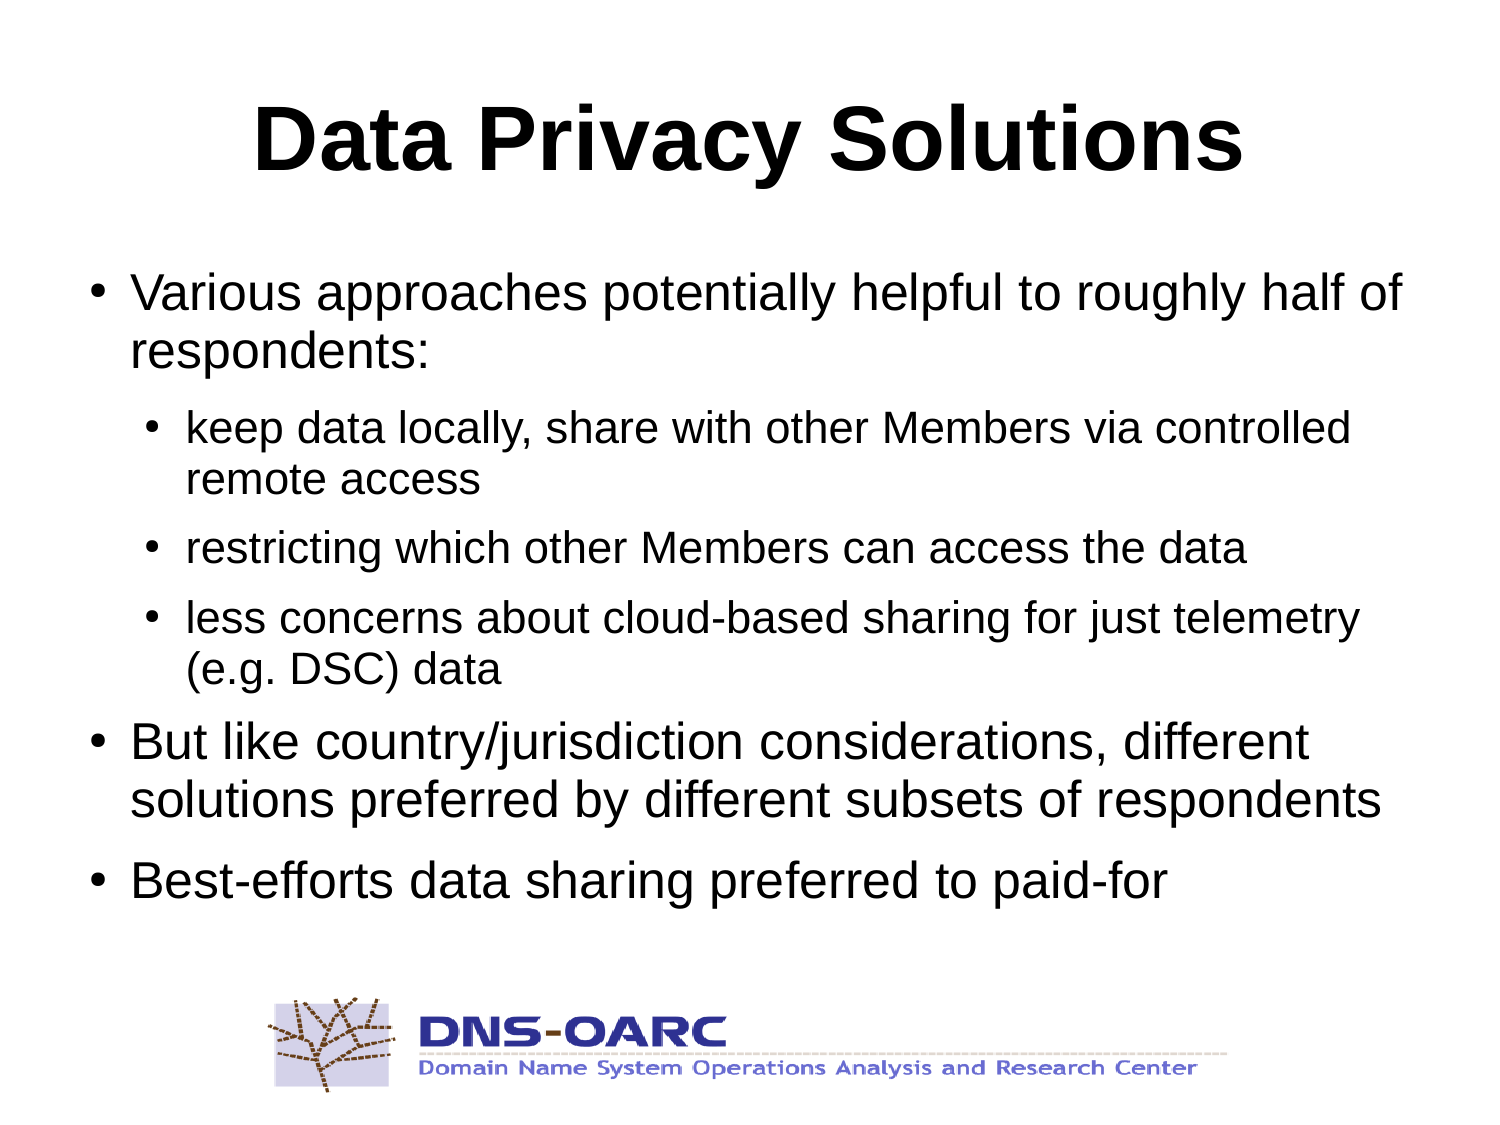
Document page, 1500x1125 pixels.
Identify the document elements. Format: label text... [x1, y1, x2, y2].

picture [214, 991, 1259, 1099]
title Data Privacy Solutions [75, 44, 1425, 233]
list Various approaches potentially helpful to roughly half of respondents: keep data locally, share with other Members via controlled remote access restricting which other Members can access the data less concerns about cloud-based sharing for just telemetry (e.g. DSC) data But like country/jurisdiction considerations, different solutions preferred by different subsets of respondents Best-efforts data sharing preferred to paid-for [75, 263, 1425, 916]
